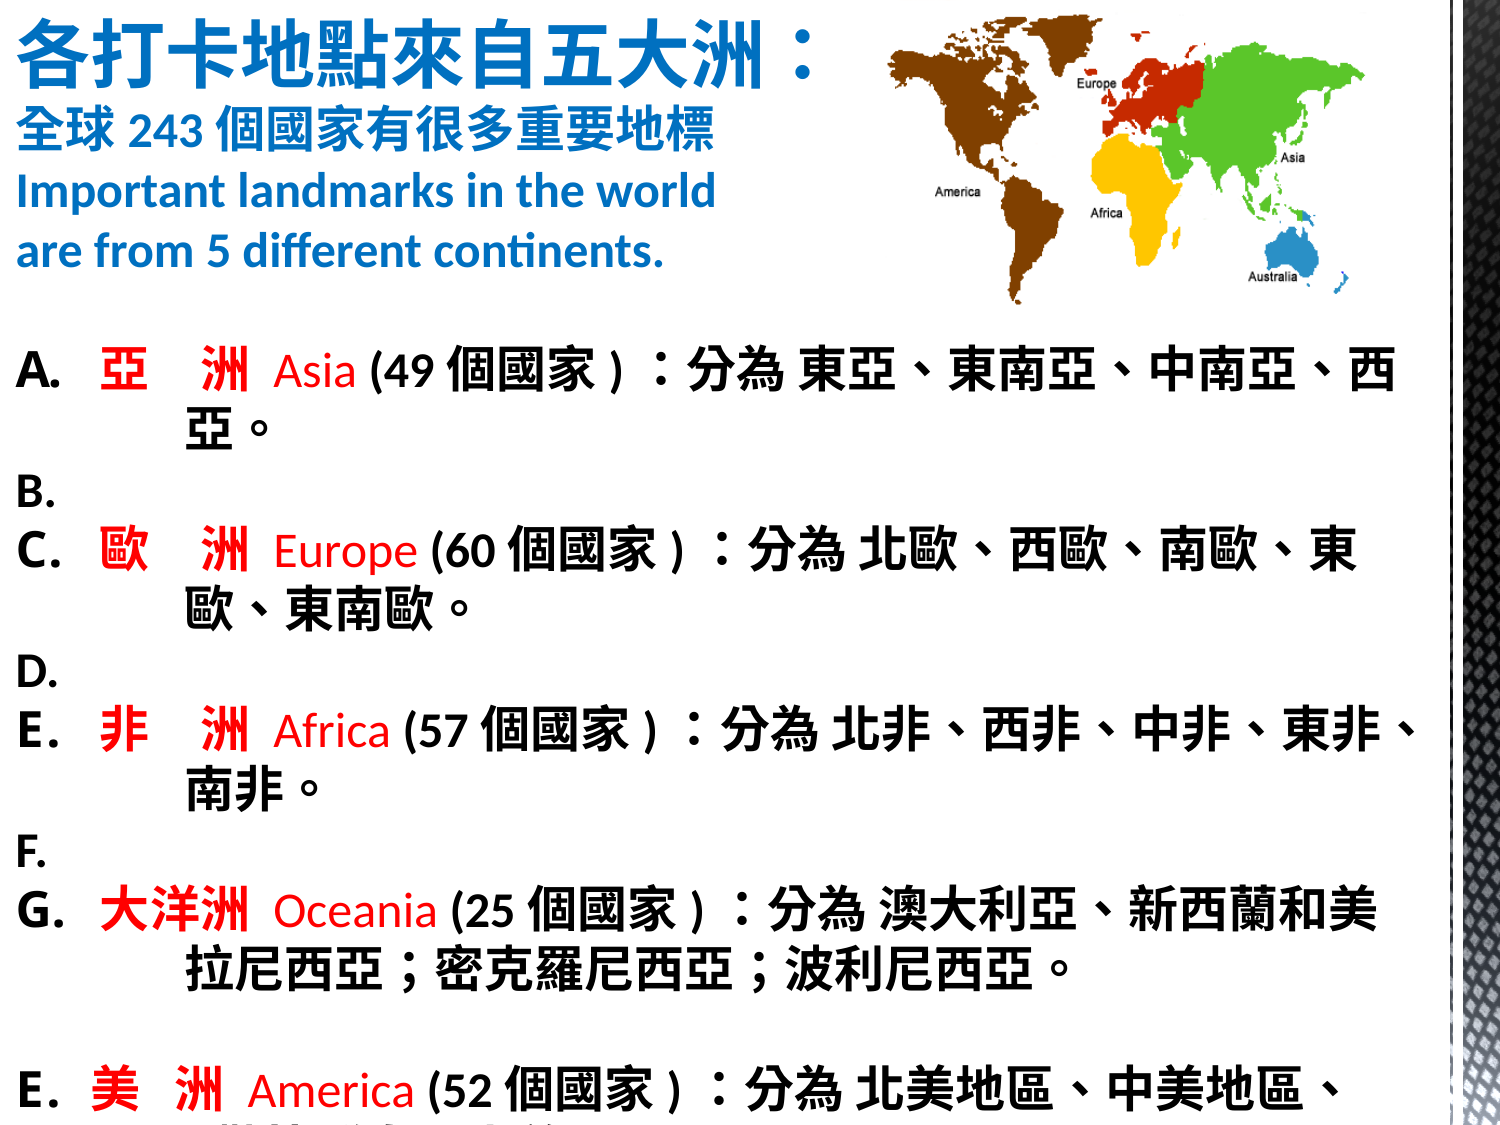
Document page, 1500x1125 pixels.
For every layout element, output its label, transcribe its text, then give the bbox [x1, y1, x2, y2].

text_box 各打卡地點來自五大洲： 全球243個國家有很多重要地標 Important landmarks in the world are from 5 different continents. 亞 洲 Asia (49個國家)：分為 東亞、東南亞、中南亞、西亞。 歐 洲 Europe (60個國家)：分為 北歐、西歐、南歐、東歐、東南歐。 非 洲 Africa (57個國家)：分為 北非、西非、中非、東非、南非。 大洋洲 Oceania (25個國家)：分為 澳大利亞、新西蘭和美拉尼西亞；密克羅尼西亞；波利尼西亞。 美 洲 America (52個國家)：分為 北美地區、中美地區、加勒比群島、南美。 [1, 0, 1418, 1125]
picture [880, 0, 1377, 327]
